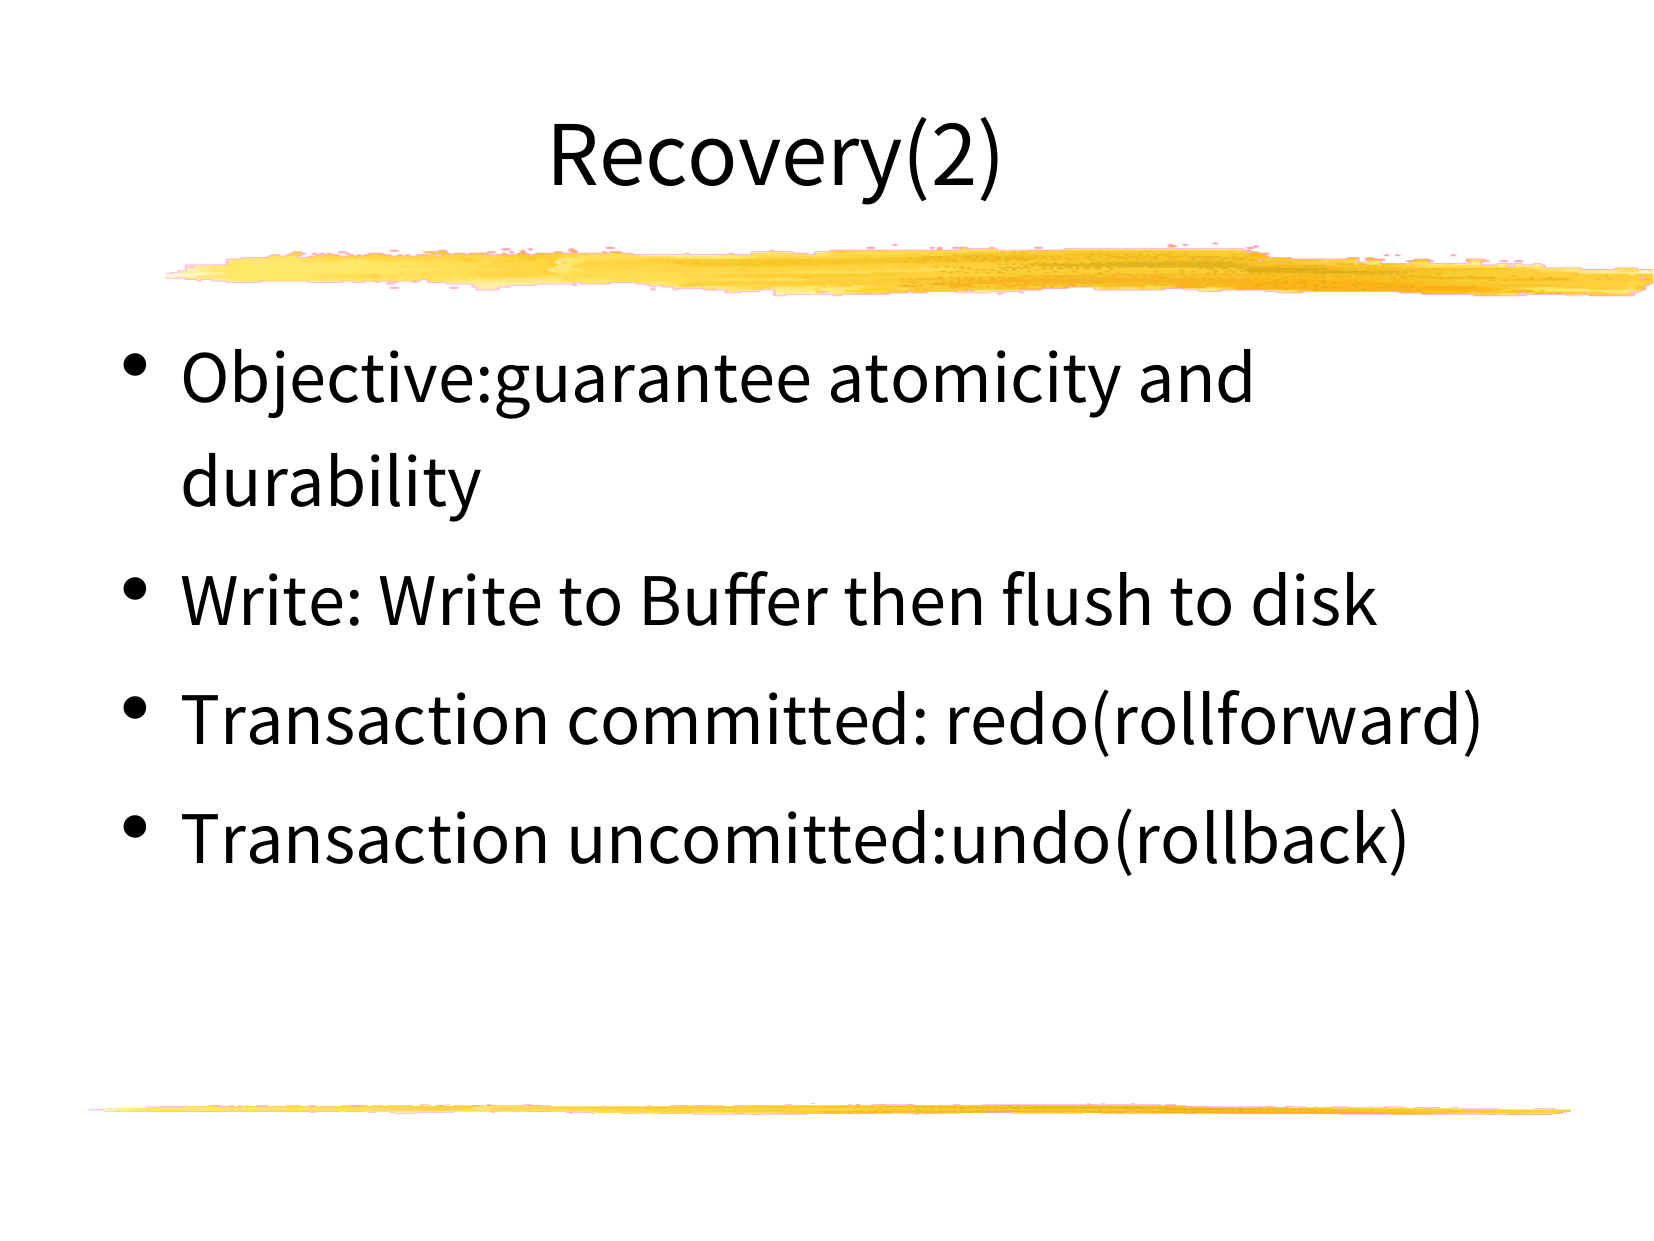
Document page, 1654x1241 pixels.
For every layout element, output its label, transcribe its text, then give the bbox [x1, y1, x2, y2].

picture [82, 1102, 1571, 1117]
list Objective:guarantee atomicity and durability Write: Write to Buffer then flush to disk Transaction committed: redo(rollforward) Transaction uncomitted:undo(rollback) [124, 316, 1592, 1062]
picture [165, 237, 1654, 308]
title Recovery(2) [73, 39, 1479, 249]
